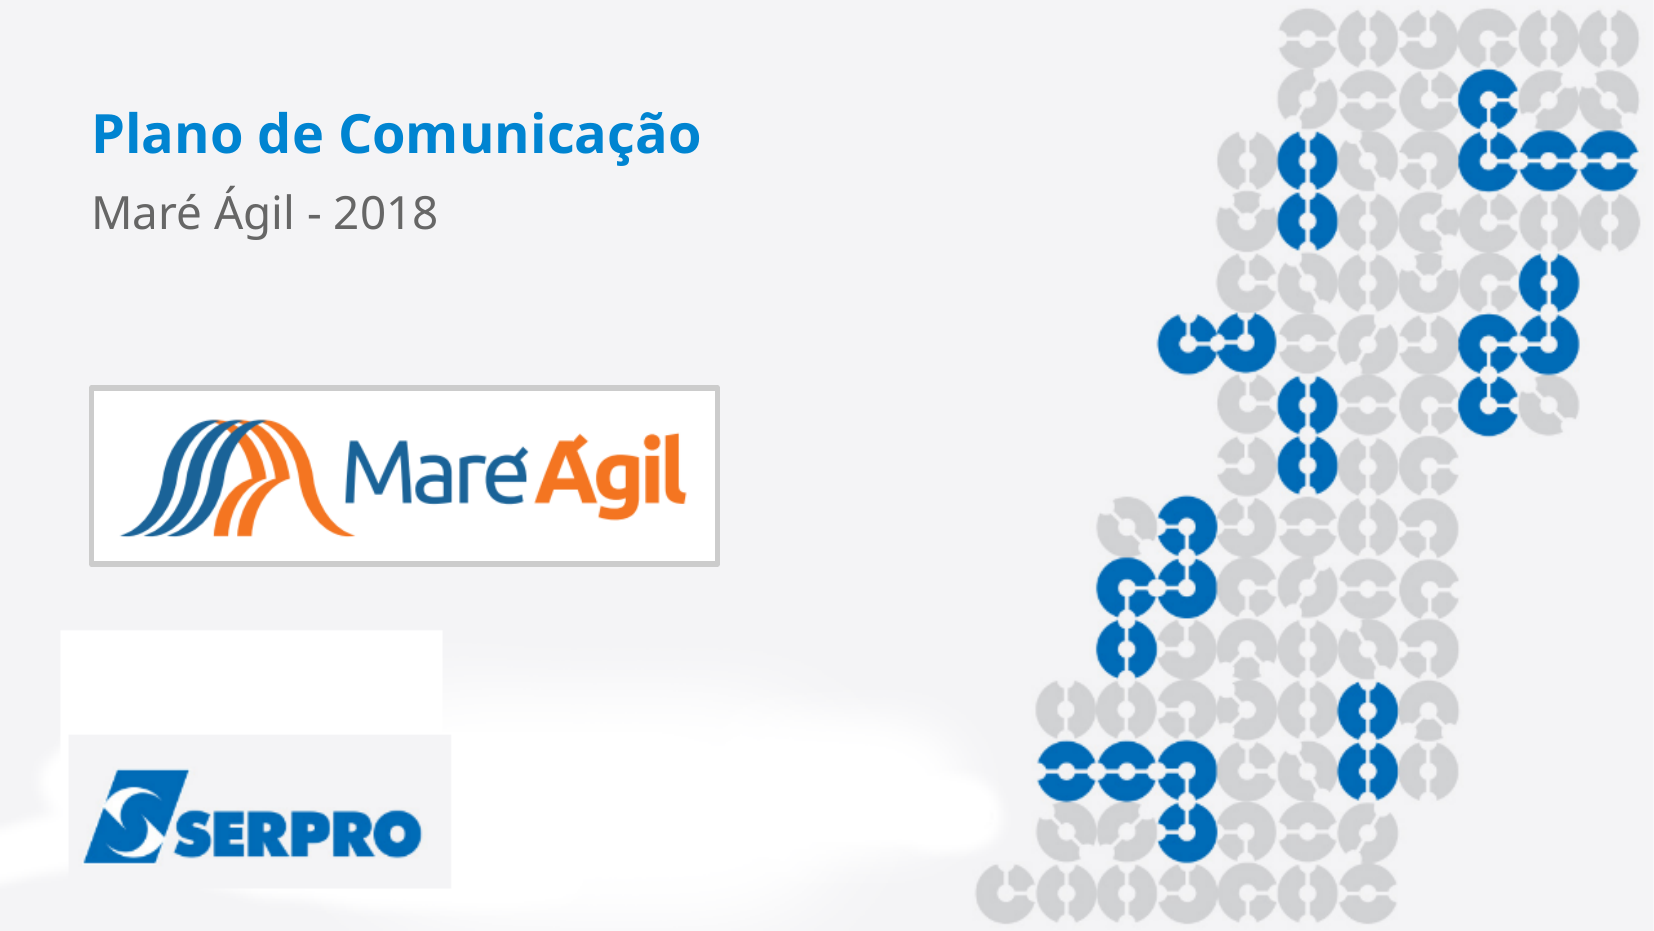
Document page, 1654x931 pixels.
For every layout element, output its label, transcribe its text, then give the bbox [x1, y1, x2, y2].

text_box Plano de Comunicação [76, 314, 1099, 444]
text_box Maré Ágil - 2018 [76, 173, 1202, 314]
picture [0, 0, 1654, 931]
text_box Plano de Comunicação [76, 88, 1099, 173]
